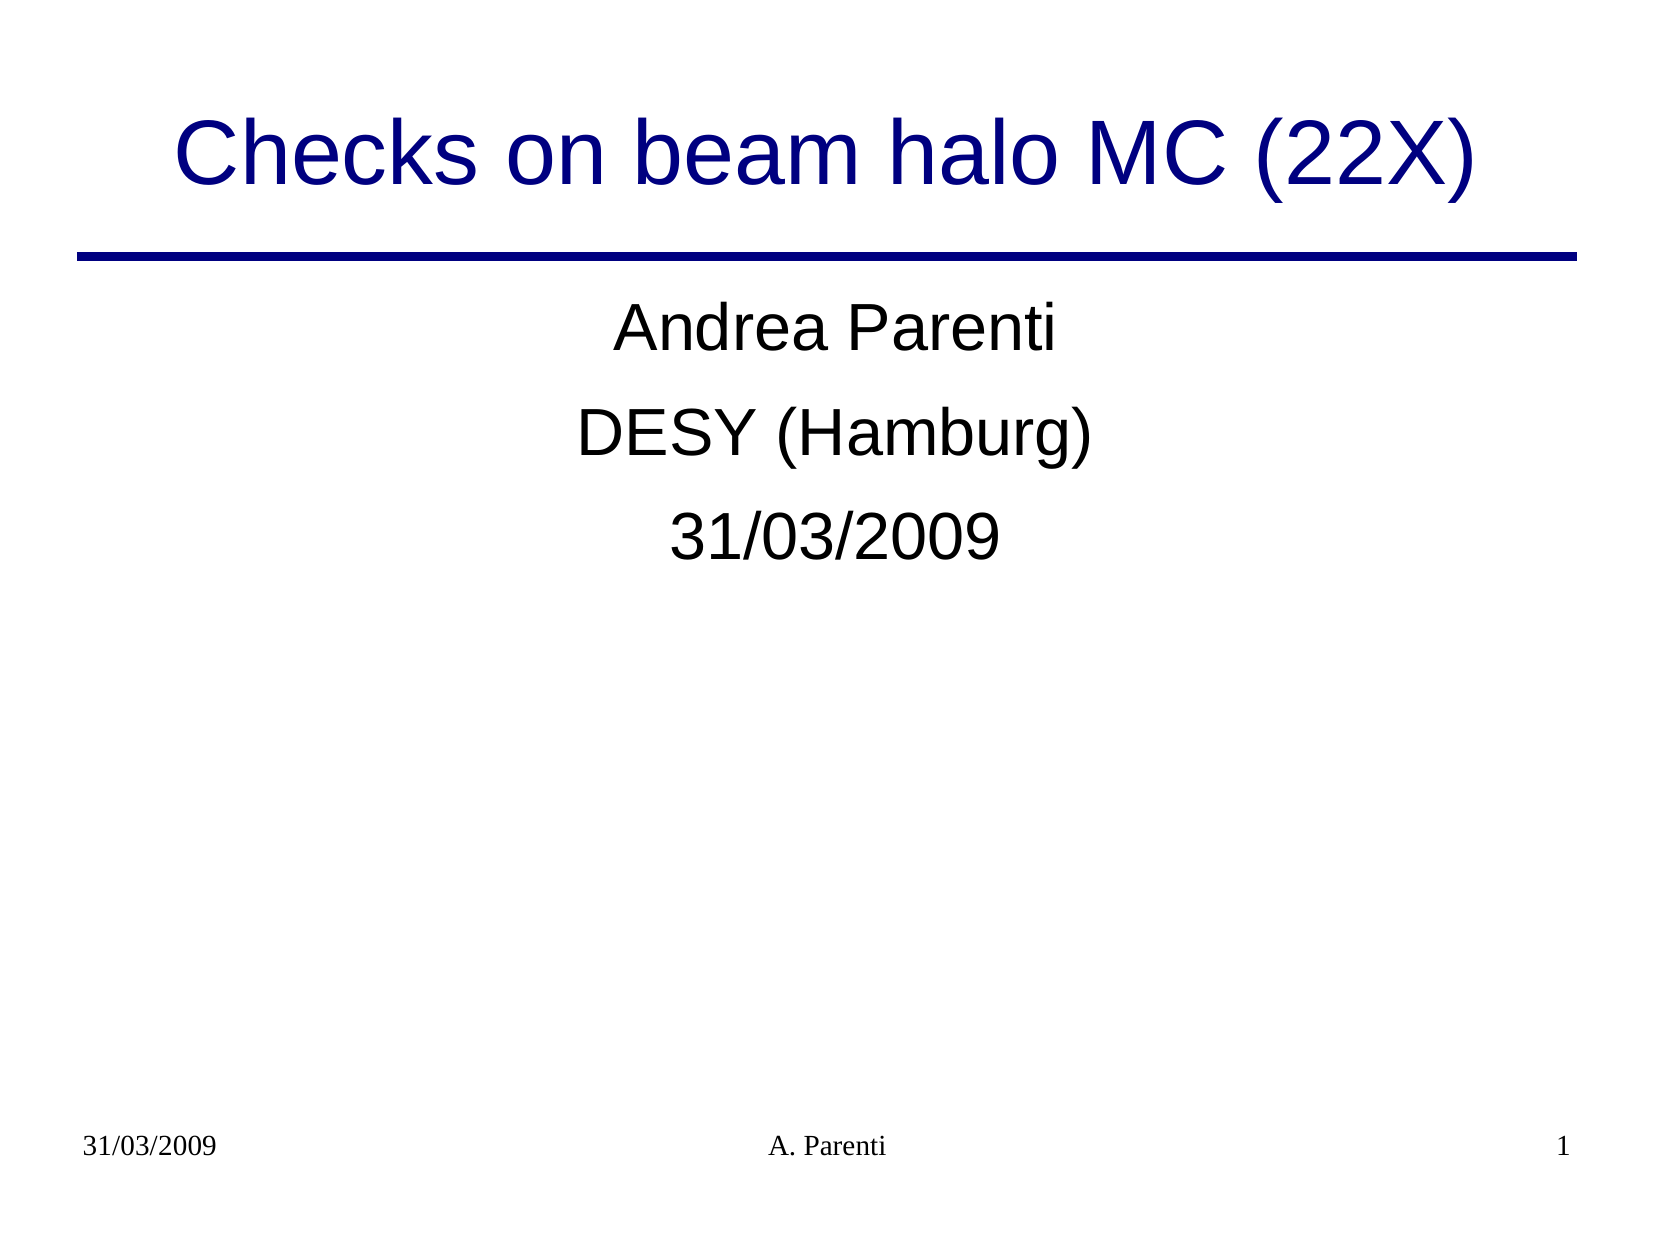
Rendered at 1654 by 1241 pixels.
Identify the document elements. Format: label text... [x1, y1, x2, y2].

list Andrea Parenti DESY (Hamburg) 31/03/2009 [82, 290, 1571, 1094]
title Checks on beam halo MC (22X) [82, 56, 1571, 250]
